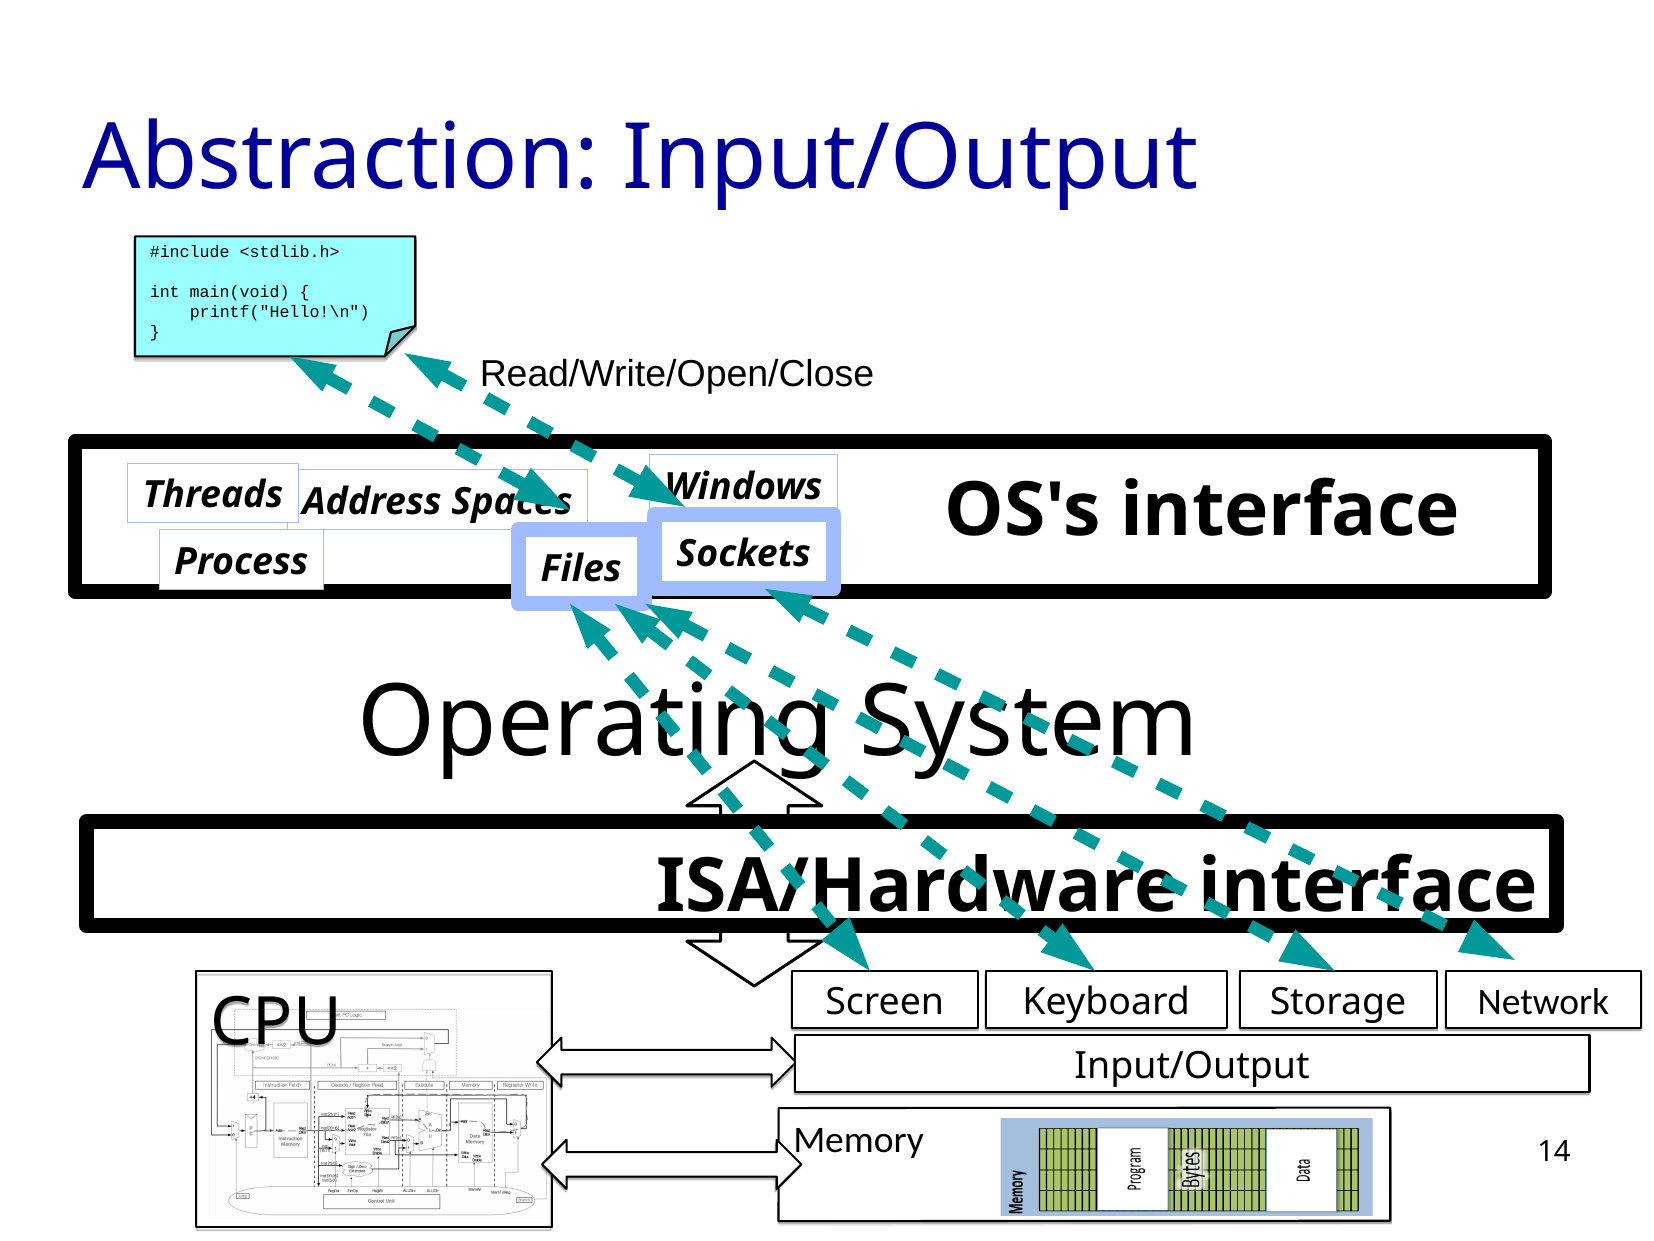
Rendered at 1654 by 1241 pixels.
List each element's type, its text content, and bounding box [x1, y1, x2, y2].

text_box [542, 1139, 802, 1189]
text_box Files [518, 529, 645, 604]
text_box [75, 441, 1546, 592]
text_box Threads [127, 463, 299, 523]
text_box Operating System [296, 640, 1262, 773]
text_box Windows [649, 454, 838, 515]
text_box ISA/Hardware interface [641, 823, 1572, 926]
text_box Address Spaces [287, 469, 588, 530]
text_box Screen [791, 970, 978, 1028]
text_box [536, 1037, 794, 1087]
text_box Sockets [654, 514, 834, 589]
title Abstraction: Input/Output [82, 49, 1571, 257]
text_box Network [1445, 970, 1641, 1028]
text_box Process [159, 529, 324, 590]
text_box Memory [778, 1107, 1391, 1222]
picture [1000, 1118, 1373, 1216]
text_box Input/Output [794, 1034, 1590, 1092]
text_box [86, 760, 889, 926]
text_box CPU [196, 970, 552, 1228]
text_box OS's interface [930, 447, 1576, 551]
text_box Keyboard [985, 970, 1227, 1028]
text_box [686, 926, 822, 987]
text_box Read/Write/Open/Close [465, 345, 1141, 444]
text_box Storage [1239, 970, 1437, 1028]
text_box #include <stdlib.h> int main(void) { printf("Hello!\n") } [135, 236, 416, 357]
